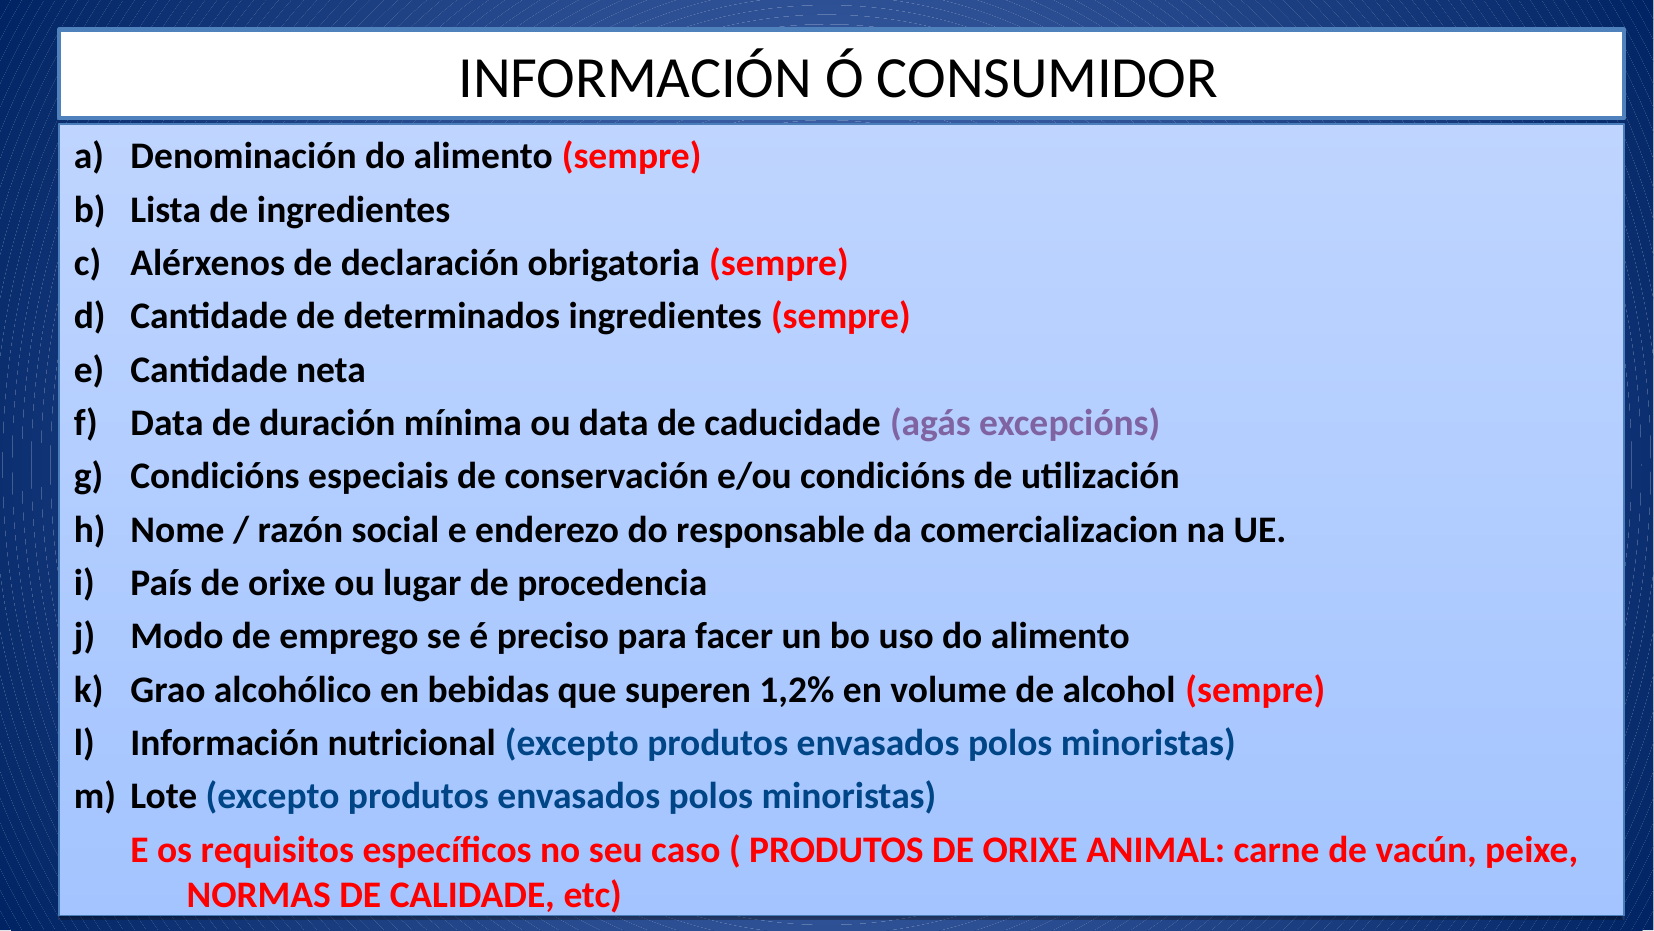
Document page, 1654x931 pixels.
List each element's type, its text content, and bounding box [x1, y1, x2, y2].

title INFORMACIÓN Ó CONSUMIDOR [59, 29, 1625, 119]
list Denominación do alimento (sempre) Lista de ingredientes Alérxenos de declaración obrigatoria (sempre) Cantidade de determinados ingredientes (sempre) Cantidade neta Data de duración mínima ou data de caducidade (agás excepcións) Condicións especiais de conservación e/ou condicións de utilización Nome / razón social e enderezo do responsable da comercializacion na UE. País de orixe ou lugar de procedencia Modo de emprego se é preciso para facer un bo uso do alimento Grao alcohólico en bebidas que superen 1,2% en volume de alcohol (sempre) Información nutricional (excepto produtos envasados polos minoristas) Lote (excepto produtos envasados polos minoristas) E os requisitos específicos no seu caso ( PRODUTOS DE ORIXE ANIMAL: carne de vacún, peixe, NORMAS DE CALIDADE, etc) [59, 123, 1625, 916]
